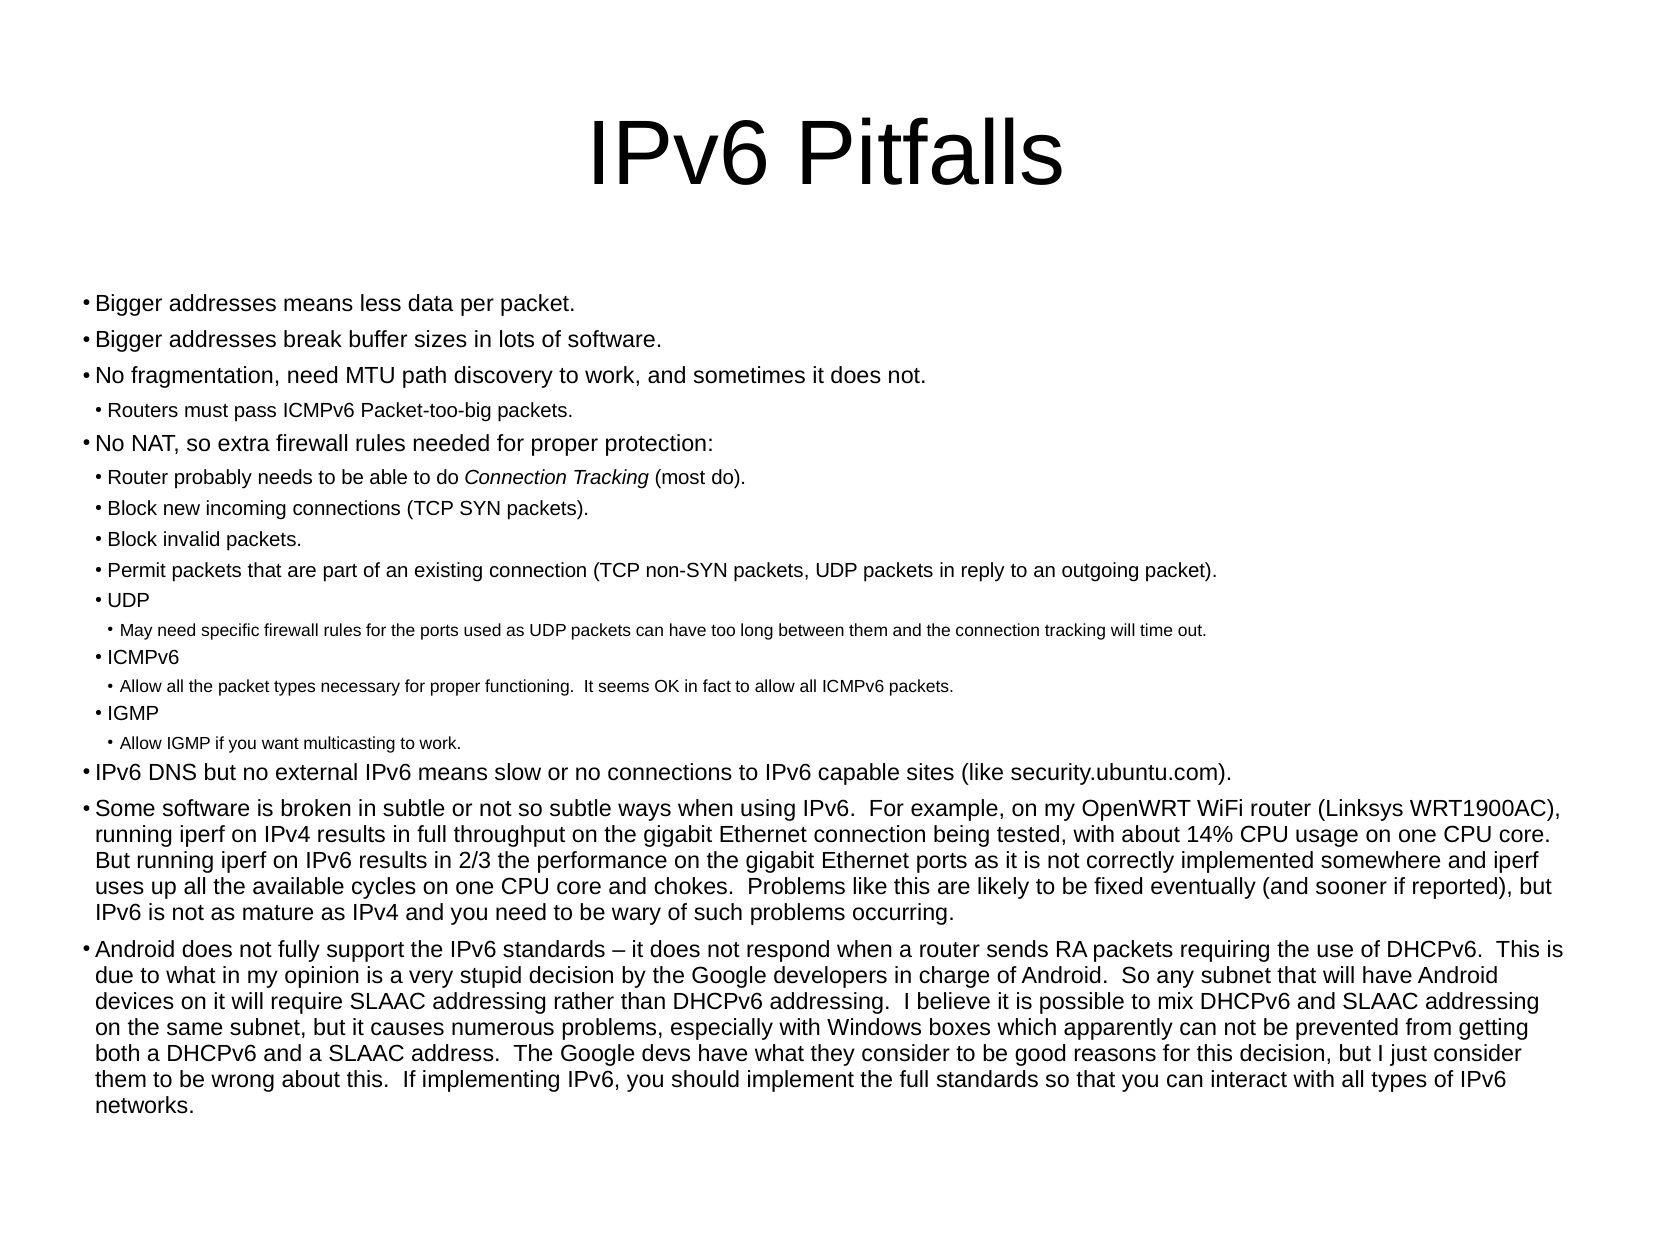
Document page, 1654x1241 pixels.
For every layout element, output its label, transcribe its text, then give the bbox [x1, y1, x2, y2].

list Bigger addresses means less data per packet. Bigger addresses break buffer sizes in lots of software. No fragmentation, need MTU path discovery to work, and sometimes it does not. Routers must pass ICMPv6 Packet-too-big packets. No NAT, so extra firewall rules needed for proper protection: Router probably needs to be able to do Connection Tracking (most do). Block new incoming connections (TCP SYN packets). Block invalid packets. Permit packets that are part of an existing connection (TCP non-SYN packets, UDP packets in reply to an outgoing packet). UDP May need specific firewall rules for the ports used as UDP packets can have too long between them and the connection tracking will time out. ICMPv6 Allow all the packet types necessary for proper functioning. It seems OK in fact to allow all ICMPv6 packets. IGMP Allow IGMP if you want multicasting to work. IPv6 DNS but no external IPv6 means slow or no connections to IPv6 capable sites (like security.ubuntu.com). Some software is broken in subtle or not so subtle ways when using IPv6. For example, on my OpenWRT WiFi router (Linksys WRT1900AC), running iperf on IPv4 results in full throughput on the gigabit Ethernet connection being tested, with about 14% CPU usage on one CPU core. But running iperf on IPv6 results in 2/3 the performance on the gigabit Ethernet ports as it is not correctly implemented somewhere and iperf uses up all the available cycles on one CPU core and chokes. Problems like this are likely to be fixed eventually (and sooner if reported), but IPv6 is not as mature as IPv4 and you need to be wary of such problems occurring. Android does not fully support the IPv6 standards – it does not respond when a router sends RA packets requiring the use of DHCPv6. This is due to what in my opinion is a very stupid decision by the Google developers in charge of Android. So any subnet that will have Android devices on it will require SLAAC addressing rather than DHCPv6 addressing. I believe it is possible to mix DHCPv6 and SLAAC addressing on the same subnet, but it causes numerous problems, especially with Windows boxes which apparently can not be prevented from getting both a DHCPv6 and a SLAAC address. The Google devs have what they consider to be good reasons for this decision, but I just consider them to be wrong about this. If implementing IPv6, you should implement the full standards so that you can interact with all types of IPv6 networks. [82, 290, 1571, 1134]
title IPv6 Pitfalls [82, 49, 1571, 257]
